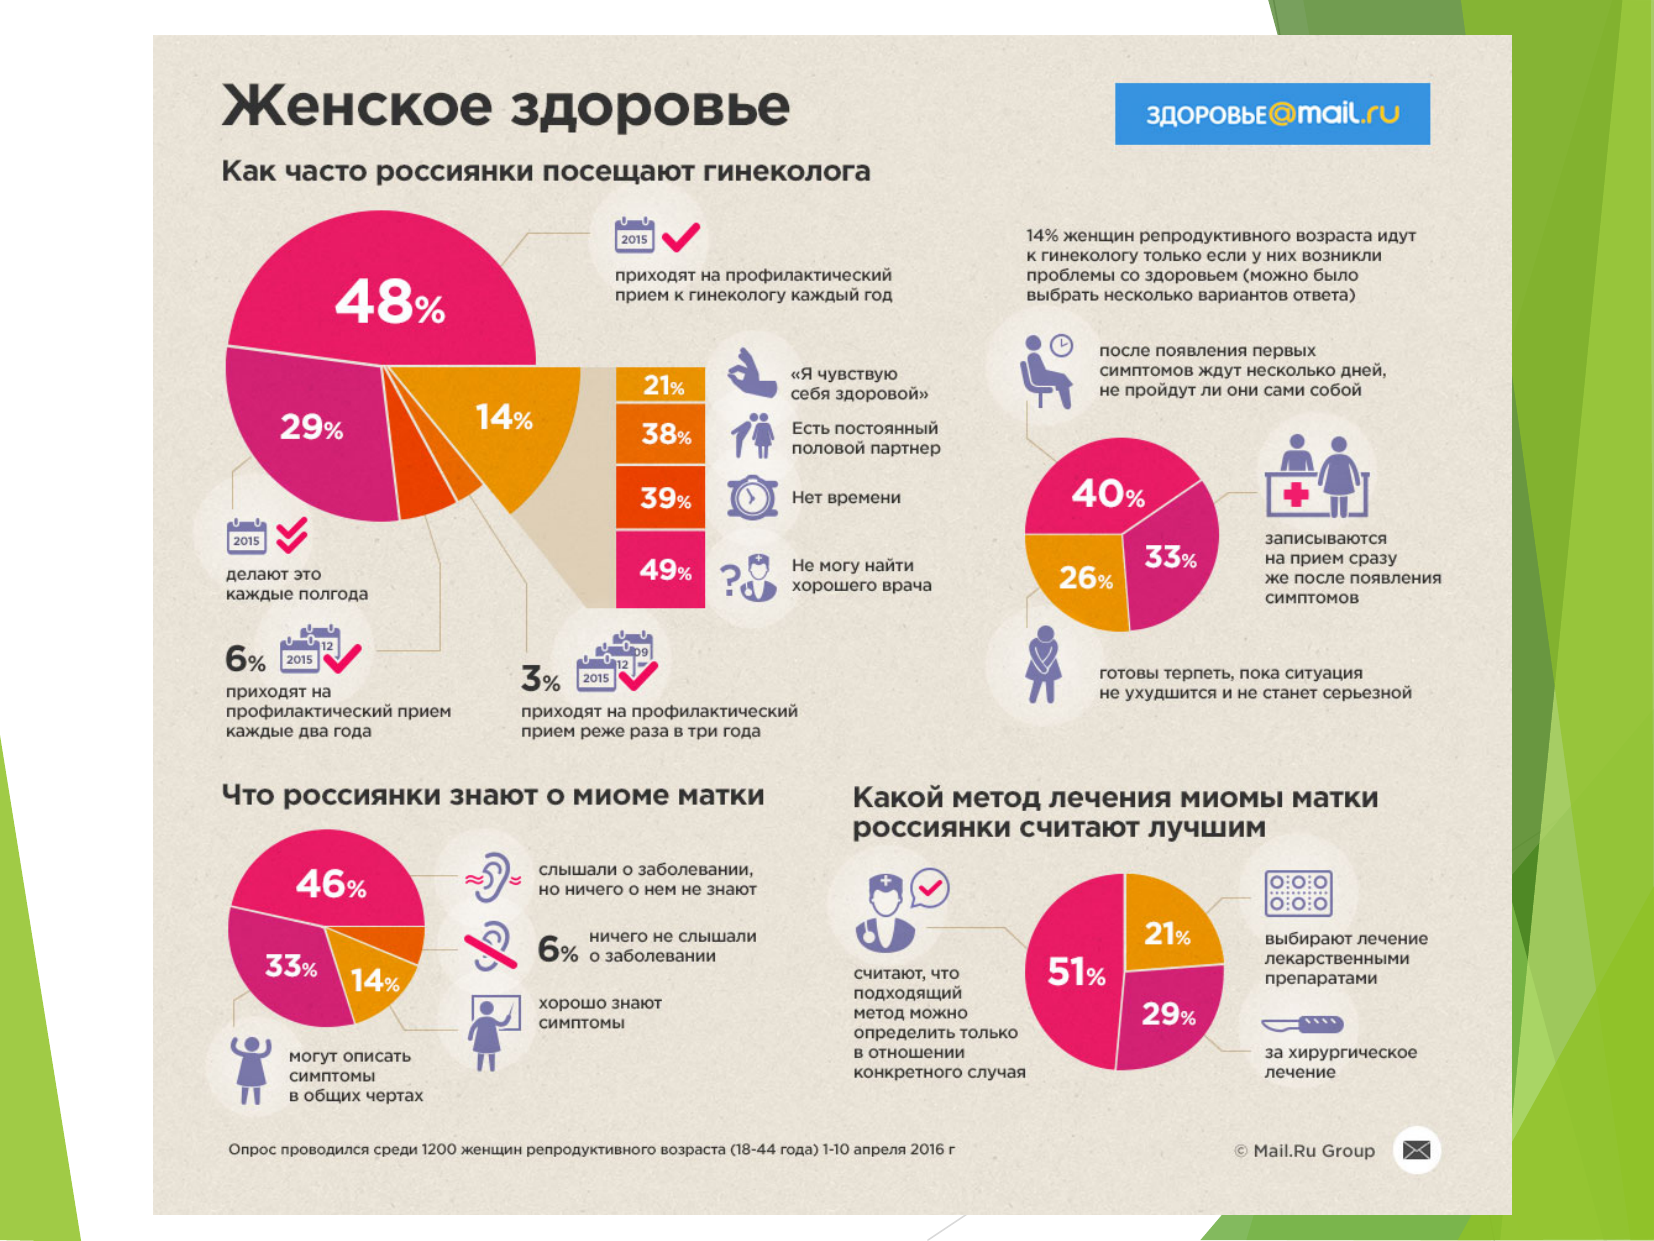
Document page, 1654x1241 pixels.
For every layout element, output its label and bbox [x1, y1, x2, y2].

picture [153, 35, 1512, 1215]
